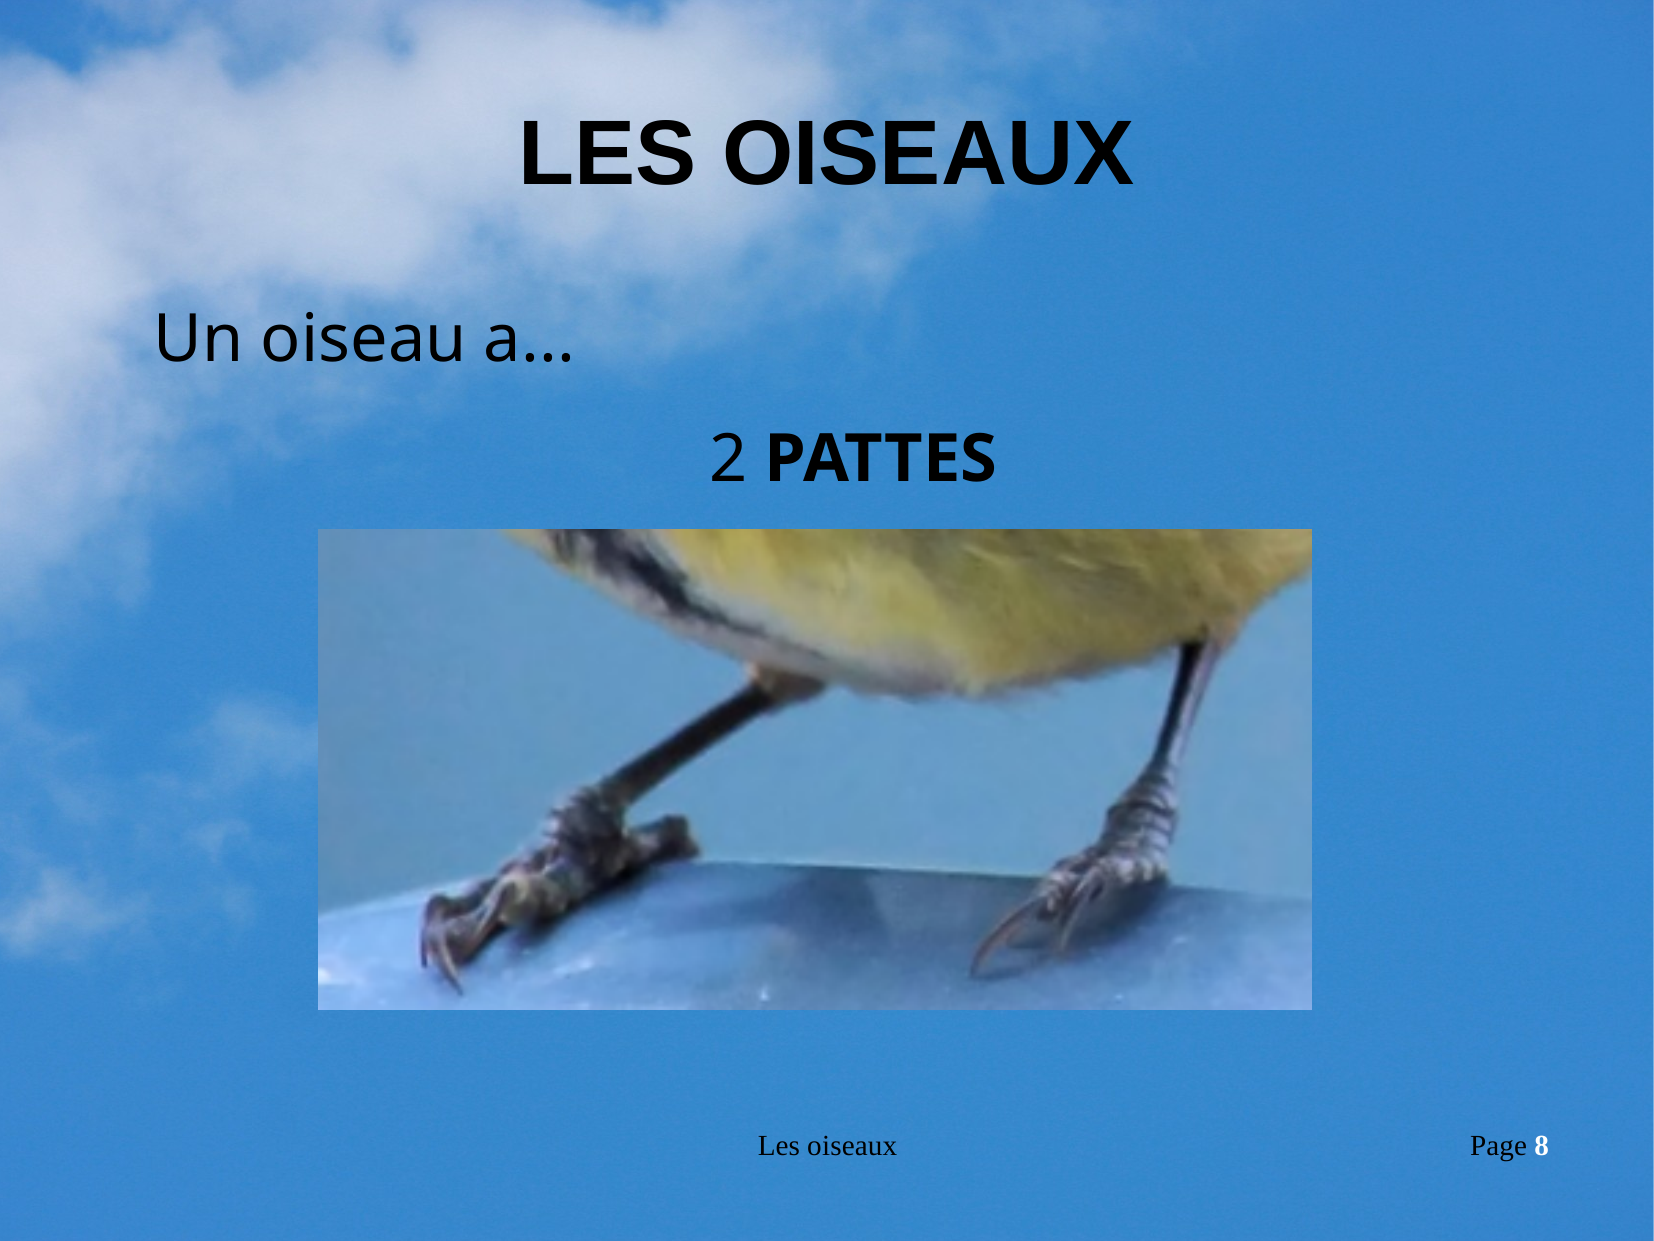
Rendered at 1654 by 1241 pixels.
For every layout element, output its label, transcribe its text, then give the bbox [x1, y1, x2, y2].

list Un oiseau a... 2 PATTES [82, 290, 1571, 1109]
title LES OISEAUX [82, 49, 1572, 257]
picture [0, 0, 1654, 1241]
